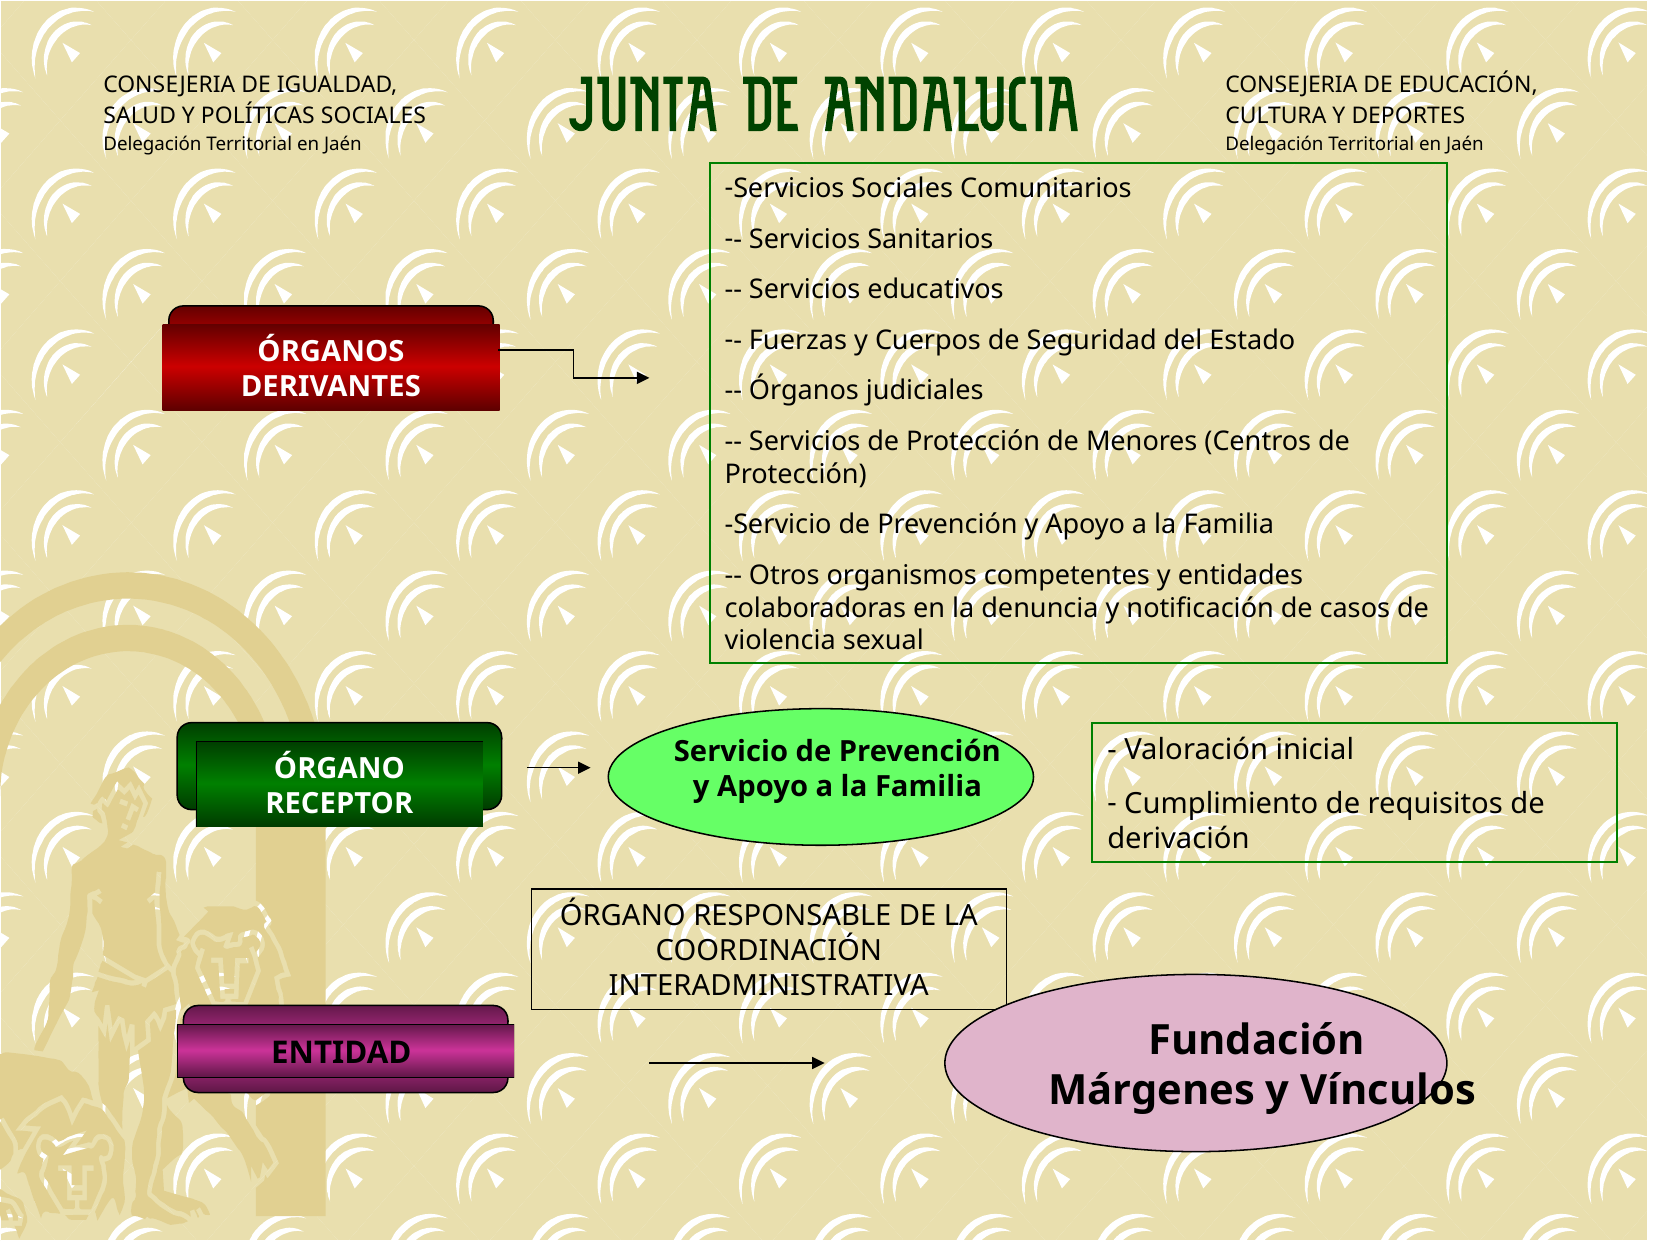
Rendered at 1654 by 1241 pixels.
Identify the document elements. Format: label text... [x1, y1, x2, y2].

text_box CONSEJERIA DE IGUALDAD, SALUD Y POLÍTICAS SOCIALES Delegación Territorial en Jaén [88, 60, 464, 148]
text_box [1026, 758, 1034, 795]
text_box ÓRGANO RECEPTOR [195, 741, 483, 827]
text_box Servicio de Prevención y Apoyo a la Familia [649, 724, 1026, 810]
text_box ENTIDAD [177, 1024, 515, 1078]
picture [0, 0, 1647, 1241]
text_box ÓRGANO RESPONSABLE DE LA COORDINACIÓN INTERADMINISTRATIVA [531, 889, 1007, 1010]
text_box - Valoración inicial Cumplimiento de requisitos de derivación [1092, 723, 1617, 862]
text_box Fundación Márgenes y Vínculos [944, 974, 1447, 1152]
text_box [168, 305, 494, 324]
text_box CONSEJERIA DE EDUCACIÓN, CULTURA Y DEPORTES Delegación Territorial en Jaén [1210, 60, 1575, 148]
text_box [686, 708, 956, 724]
text_box [183, 1078, 508, 1093]
text_box [183, 1005, 508, 1024]
text_box [608, 736, 1008, 846]
text_box ÓRGANOS DERIVANTES [162, 324, 500, 411]
text_box Servicios Sociales Comunitarios - Servicios Sanitarios - Servicios educativos - Fuerzas y Cuerpos de Seguridad del Estado - Órganos judiciales - Servicios de Protección de Menores (Centros de Protección) Servicio de Prevención y Apoyo a la Familia - Otros organismos competentes y entidades colaboradoras en la denuncia y notificación de casos de violencia sexual [709, 162, 1447, 663]
text_box [177, 722, 502, 810]
